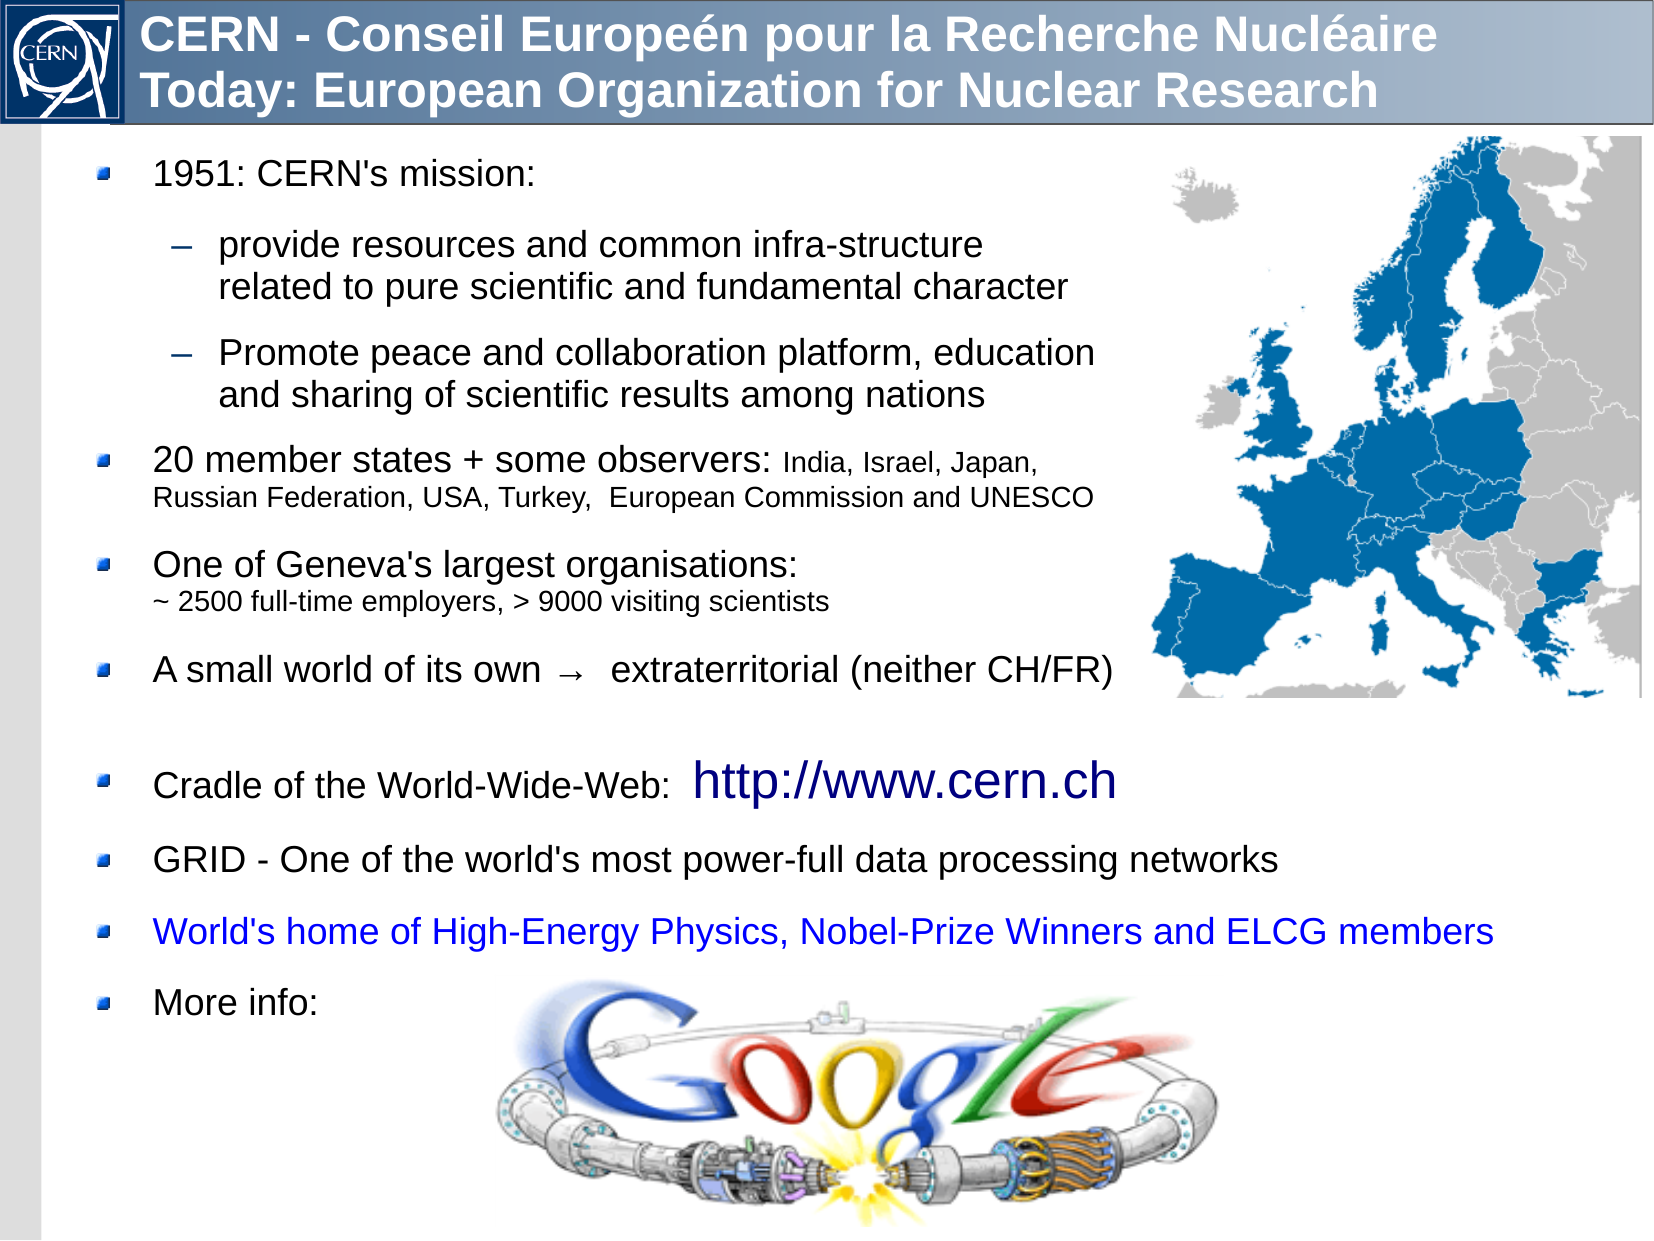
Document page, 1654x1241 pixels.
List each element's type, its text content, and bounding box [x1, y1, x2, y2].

list 1951: CERN's mission: provide resources and common infra-structure related to pure scientific and fundamental character Promote peace and collaboration platform, education and sharing of scientific results among nations 20 member states + some observers: India, Israel, Japan, Russian Federation, USA, Turkey, European Commission and UNESCO One of Geneva's largest organisations: ~ 2500 full-time employers, > 9000 visiting scientists A small world of its own → extraterritorial (neither CH/FR) Cradle of the World-Wide-Web: http://www.cern.ch GRID - One of the world's most power-full data processing networks World's home of High-Energy Physics, Nobel-Prize Winners and ELCG members More info: [96, 152, 1585, 1136]
picture [1131, 136, 1642, 698]
picture [0, 0, 125, 124]
title CERN - Conseil Europeén pour la Recherche Nucléaire Today: European Organization for Nuclear Research [139, 0, 1654, 125]
picture [494, 974, 1224, 1227]
